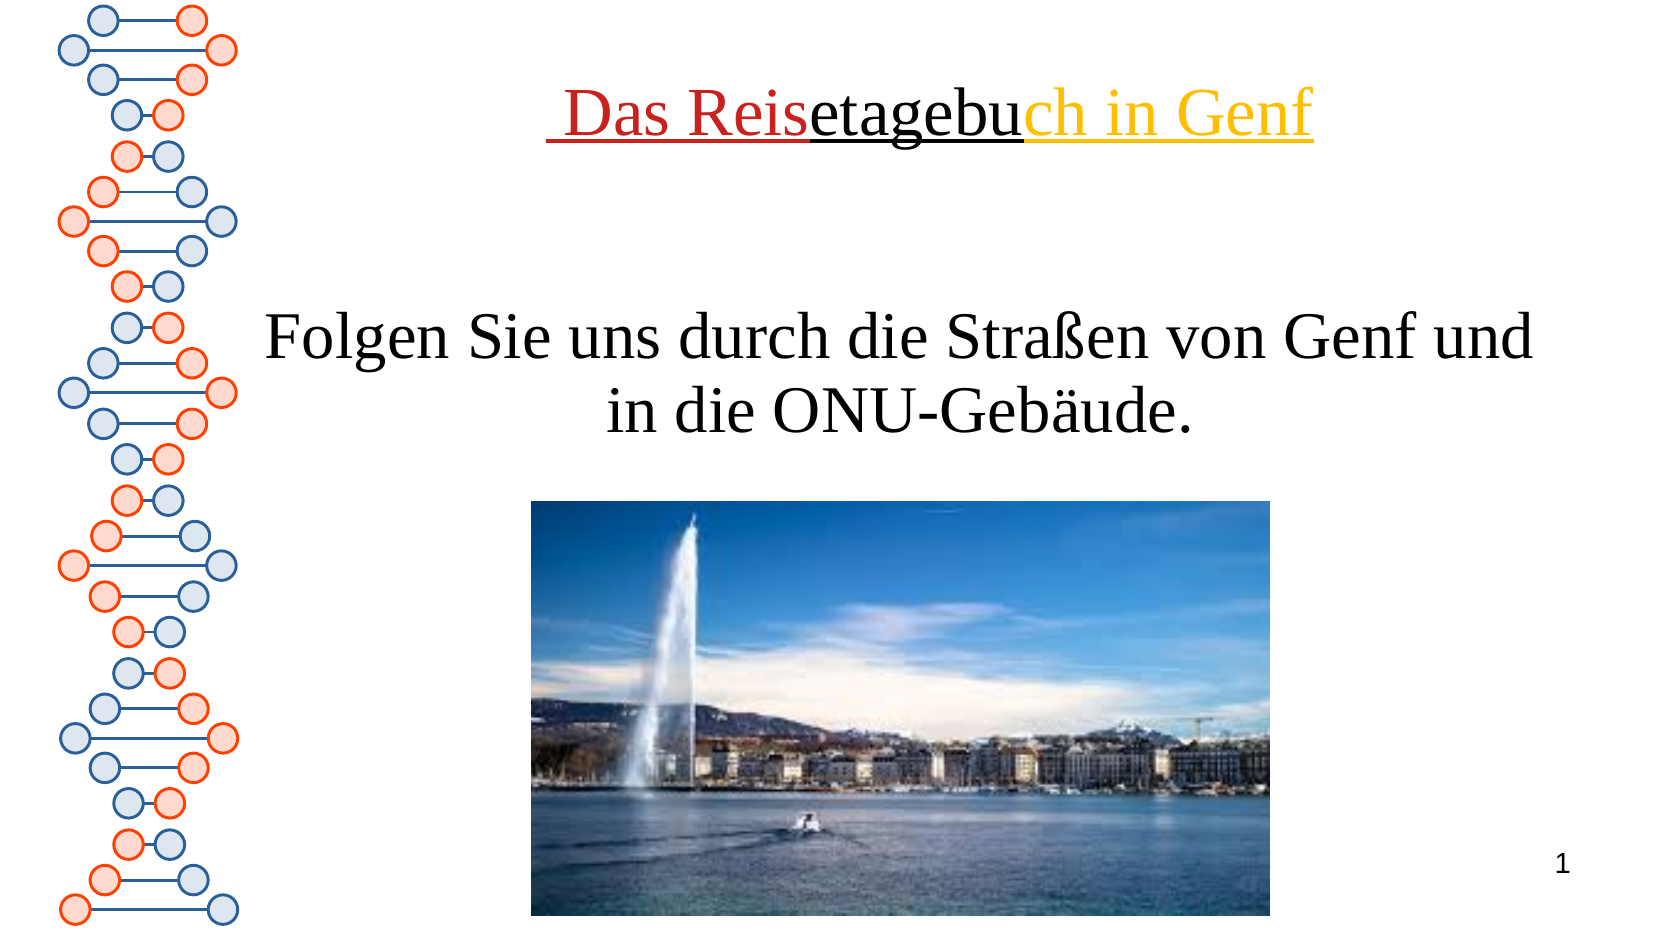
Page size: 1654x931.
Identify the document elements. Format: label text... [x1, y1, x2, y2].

subtitle Folgen Sie uns durch die Straßen von Genf und in die ONU-Gebäude. [236, 147, 1565, 599]
title Das Reisetagebuch in Genf [265, 35, 1595, 189]
picture [531, 501, 1270, 916]
